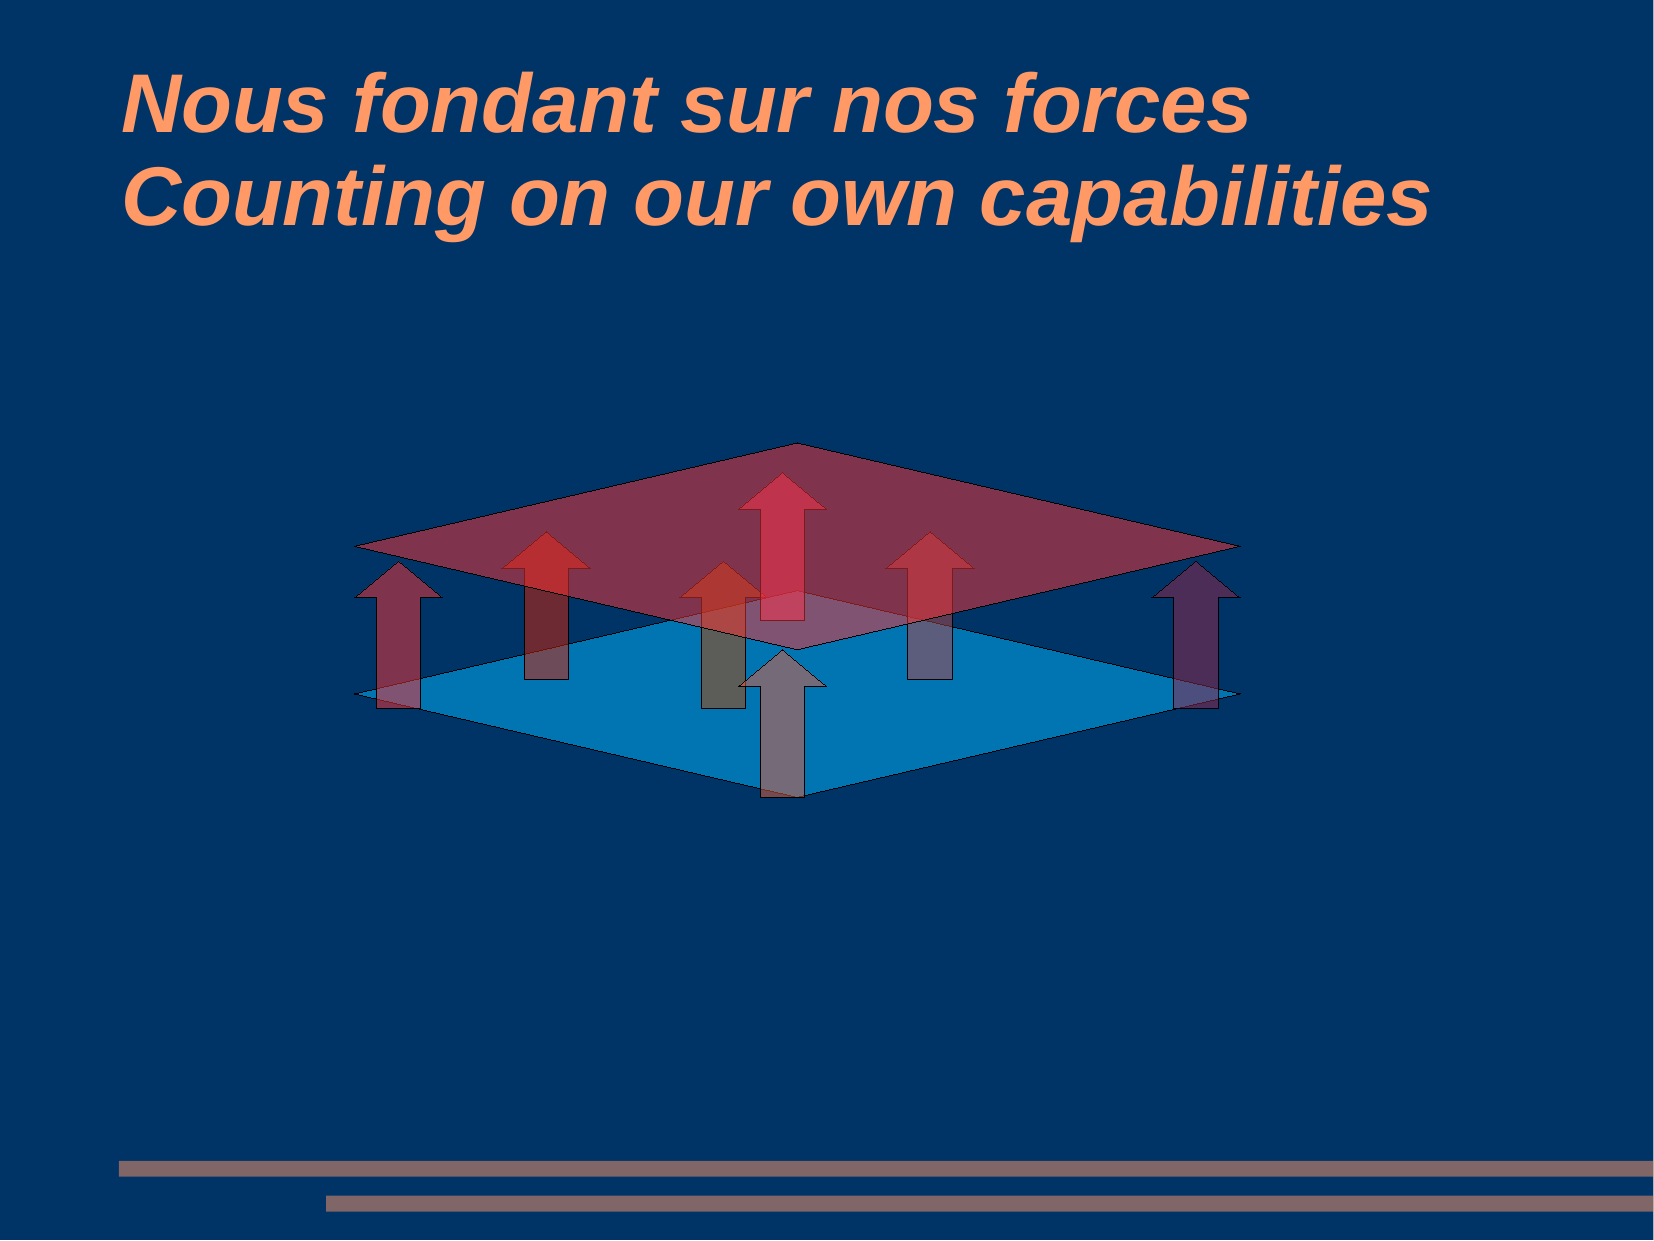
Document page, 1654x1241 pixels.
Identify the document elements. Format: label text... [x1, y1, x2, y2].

text_box [354, 442, 1241, 798]
title Nous fondant sur nos forces Counting on our own capabilities [121, 46, 1534, 254]
